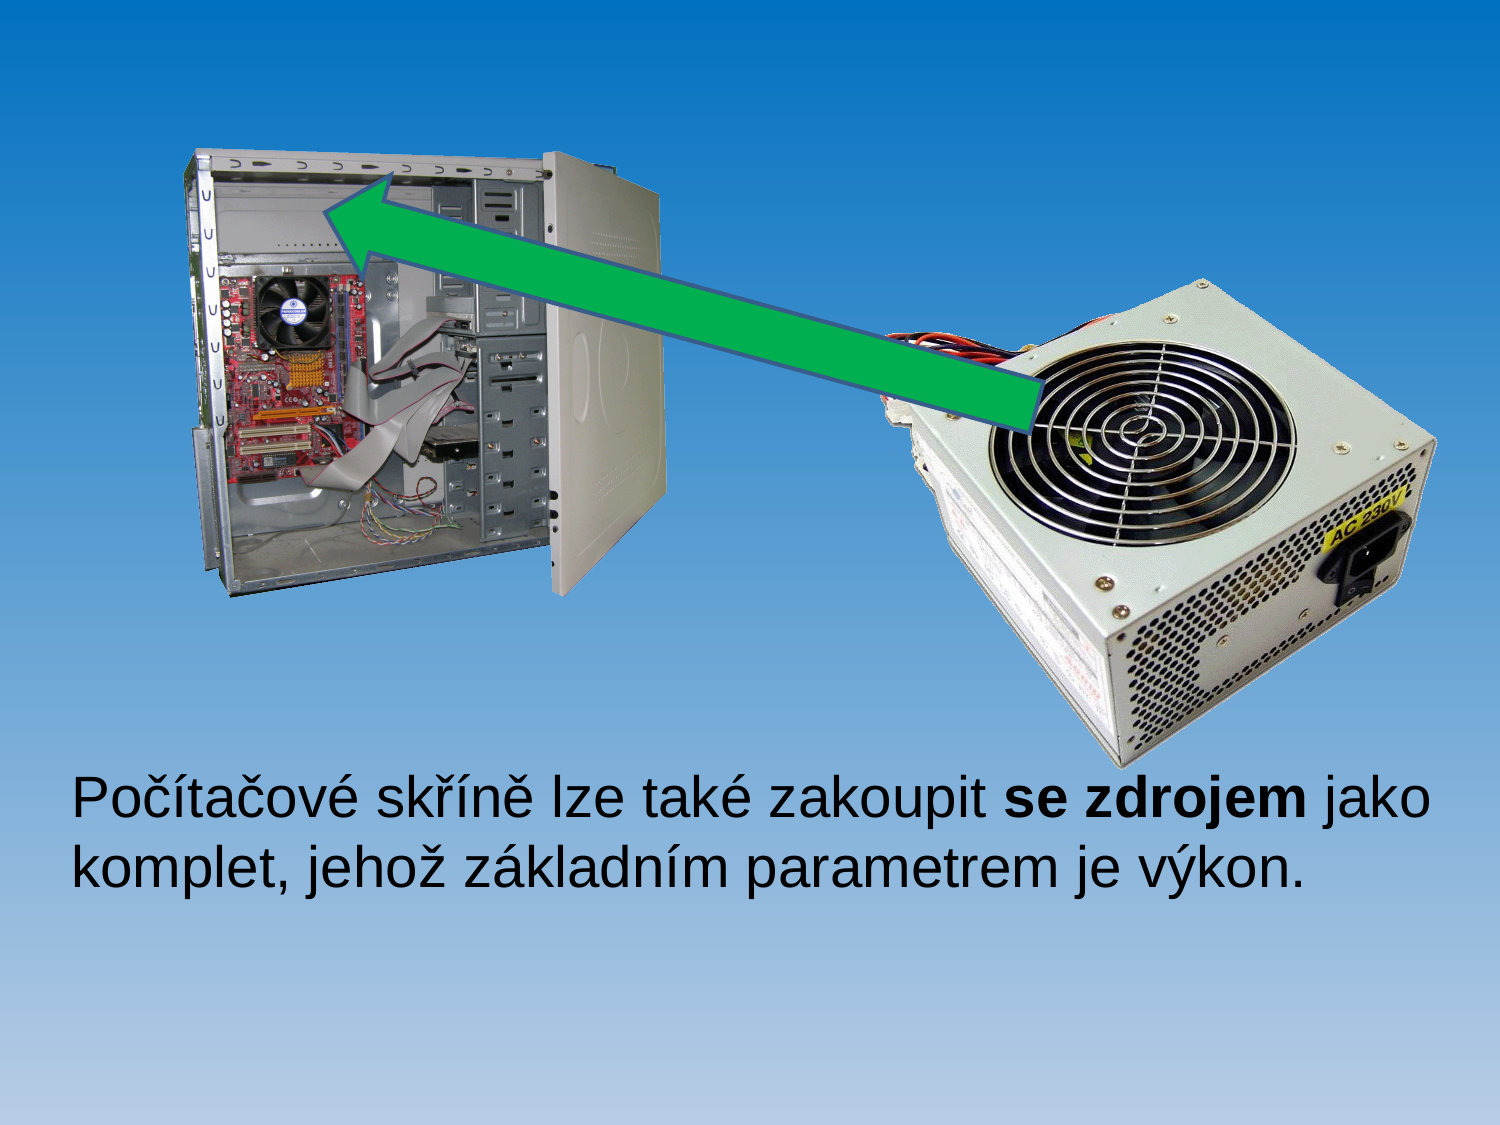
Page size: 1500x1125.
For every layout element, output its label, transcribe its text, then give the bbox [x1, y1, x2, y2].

picture [856, 207, 1455, 807]
list Počítačové skříně lze také zakoupit se zdrojem jako komplet, jehož základním parametrem je výkon. [0, 751, 1500, 1083]
picture [183, 148, 667, 598]
text_box [324, 174, 1044, 434]
